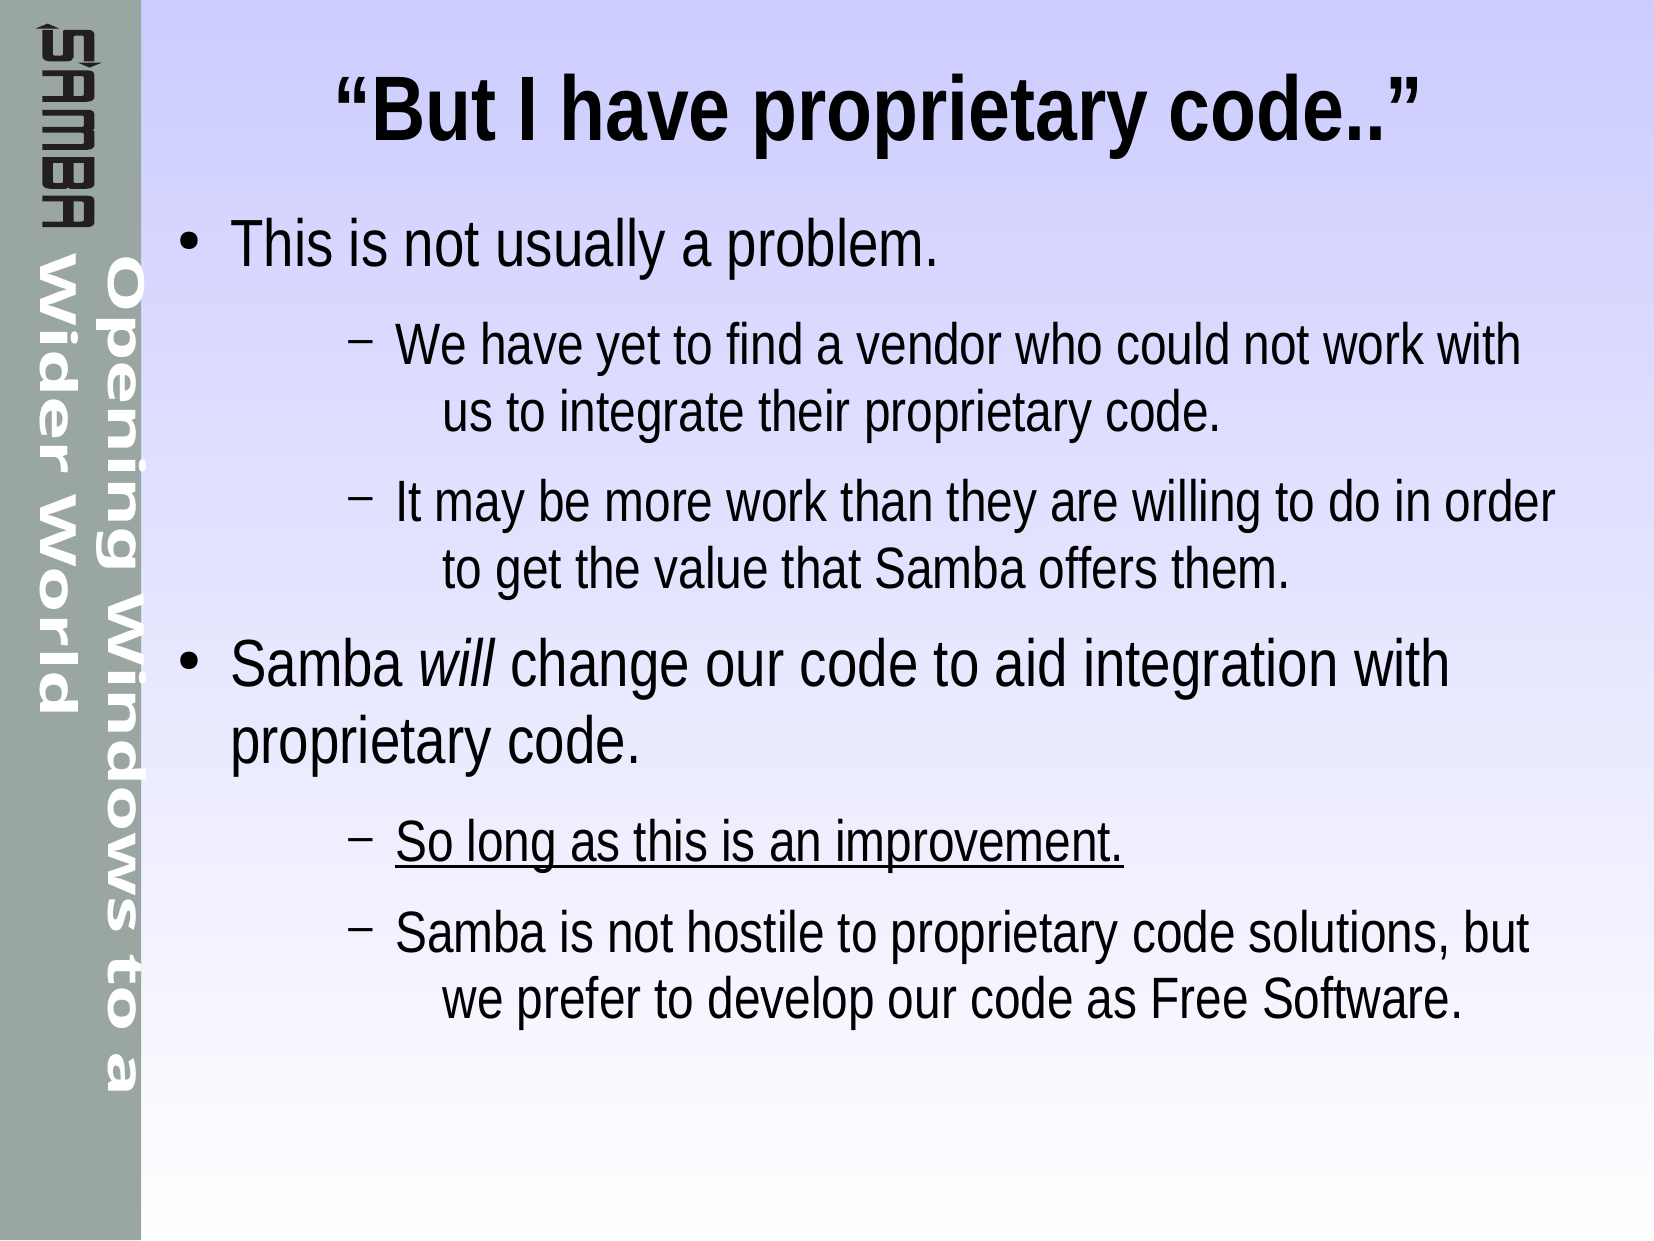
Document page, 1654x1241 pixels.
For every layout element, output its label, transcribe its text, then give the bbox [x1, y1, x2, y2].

list This is not usually a problem. We have yet to find a vendor who could not work with us to integrate their proprietary code. It may be more work than they are willing to do in order to get the value that Samba offers them. Samba will change our code to aid integration with proprietary code. So long as this is an improvement. Samba is not hostile to proprietary code solutions, but we prefer to develop our code as Free Software. [159, 203, 1572, 1241]
title “But I have proprietary code..” [173, 0, 1586, 215]
